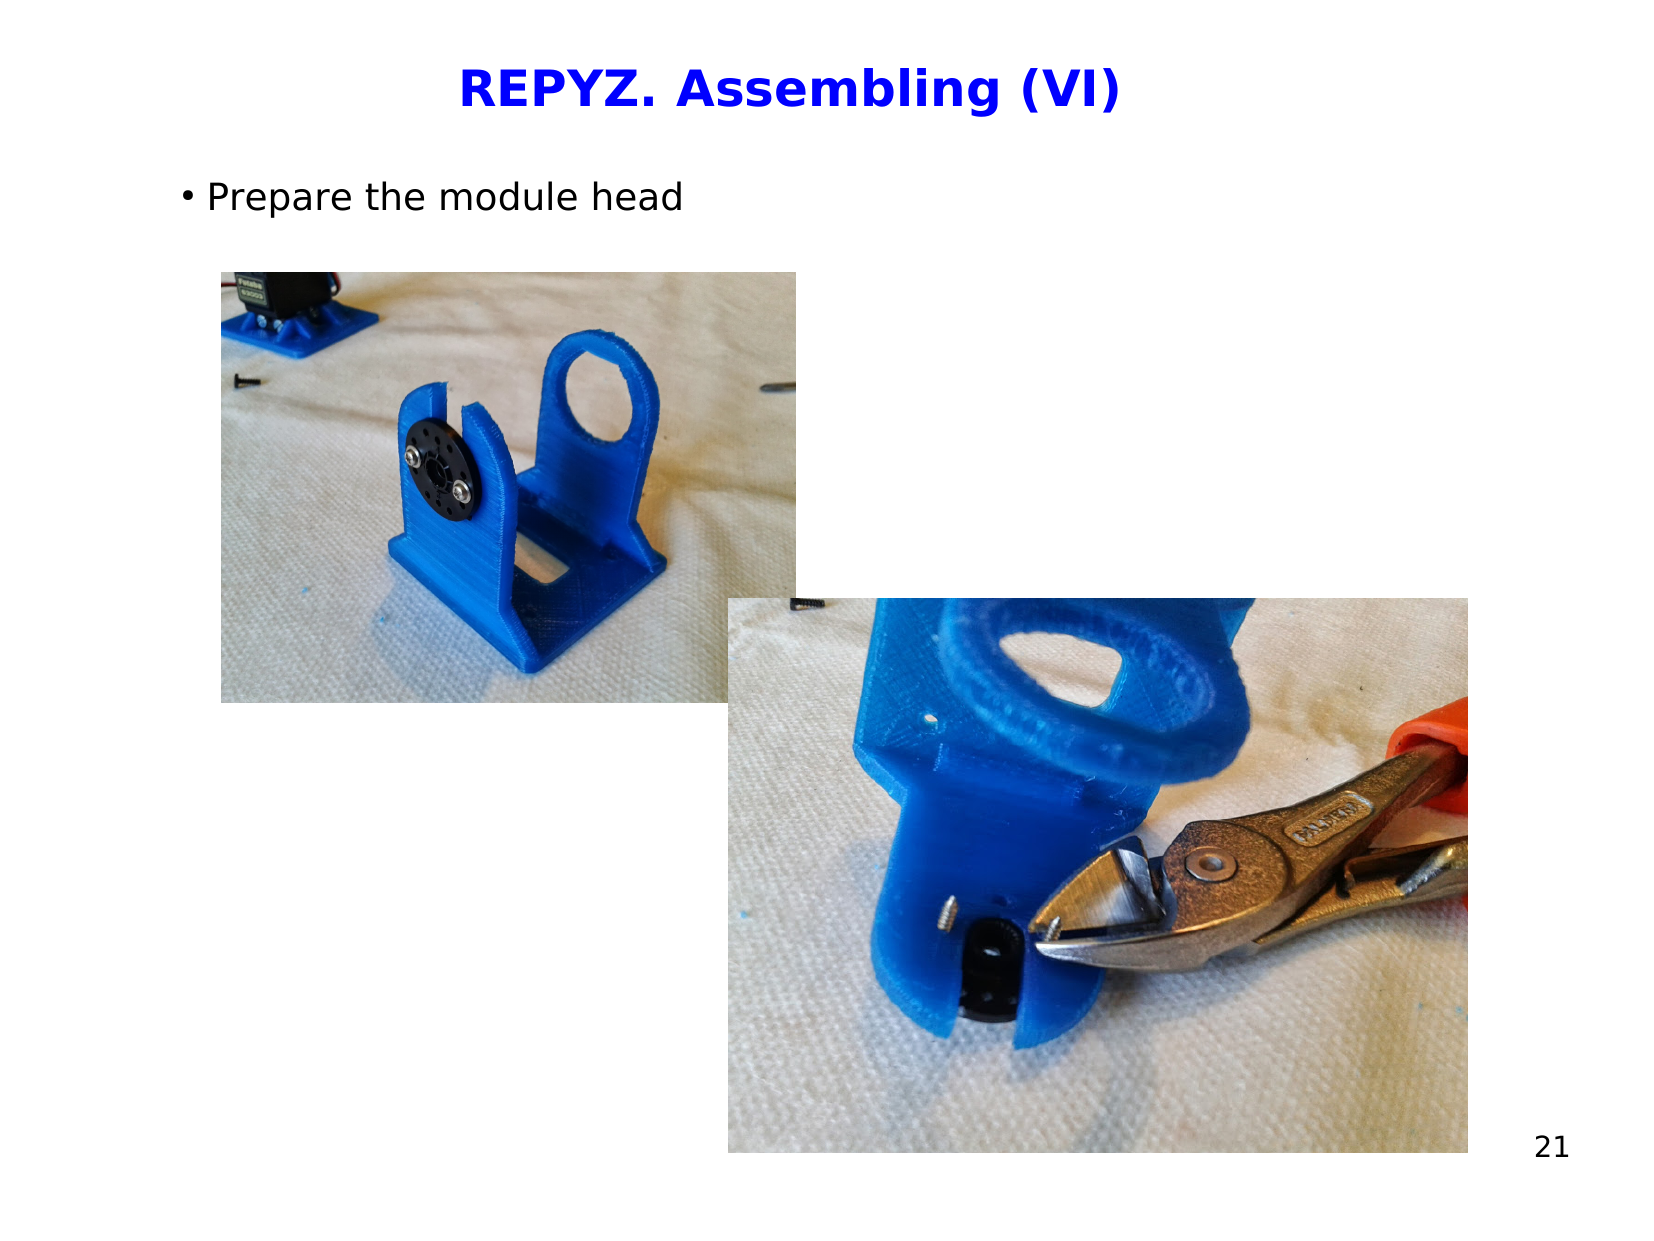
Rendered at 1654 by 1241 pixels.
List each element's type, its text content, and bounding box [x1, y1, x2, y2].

text_box Prepare the module head [166, 168, 1263, 227]
text_box REPYZ. Assembling (VI) [443, 52, 1156, 126]
picture [221, 272, 1468, 1153]
